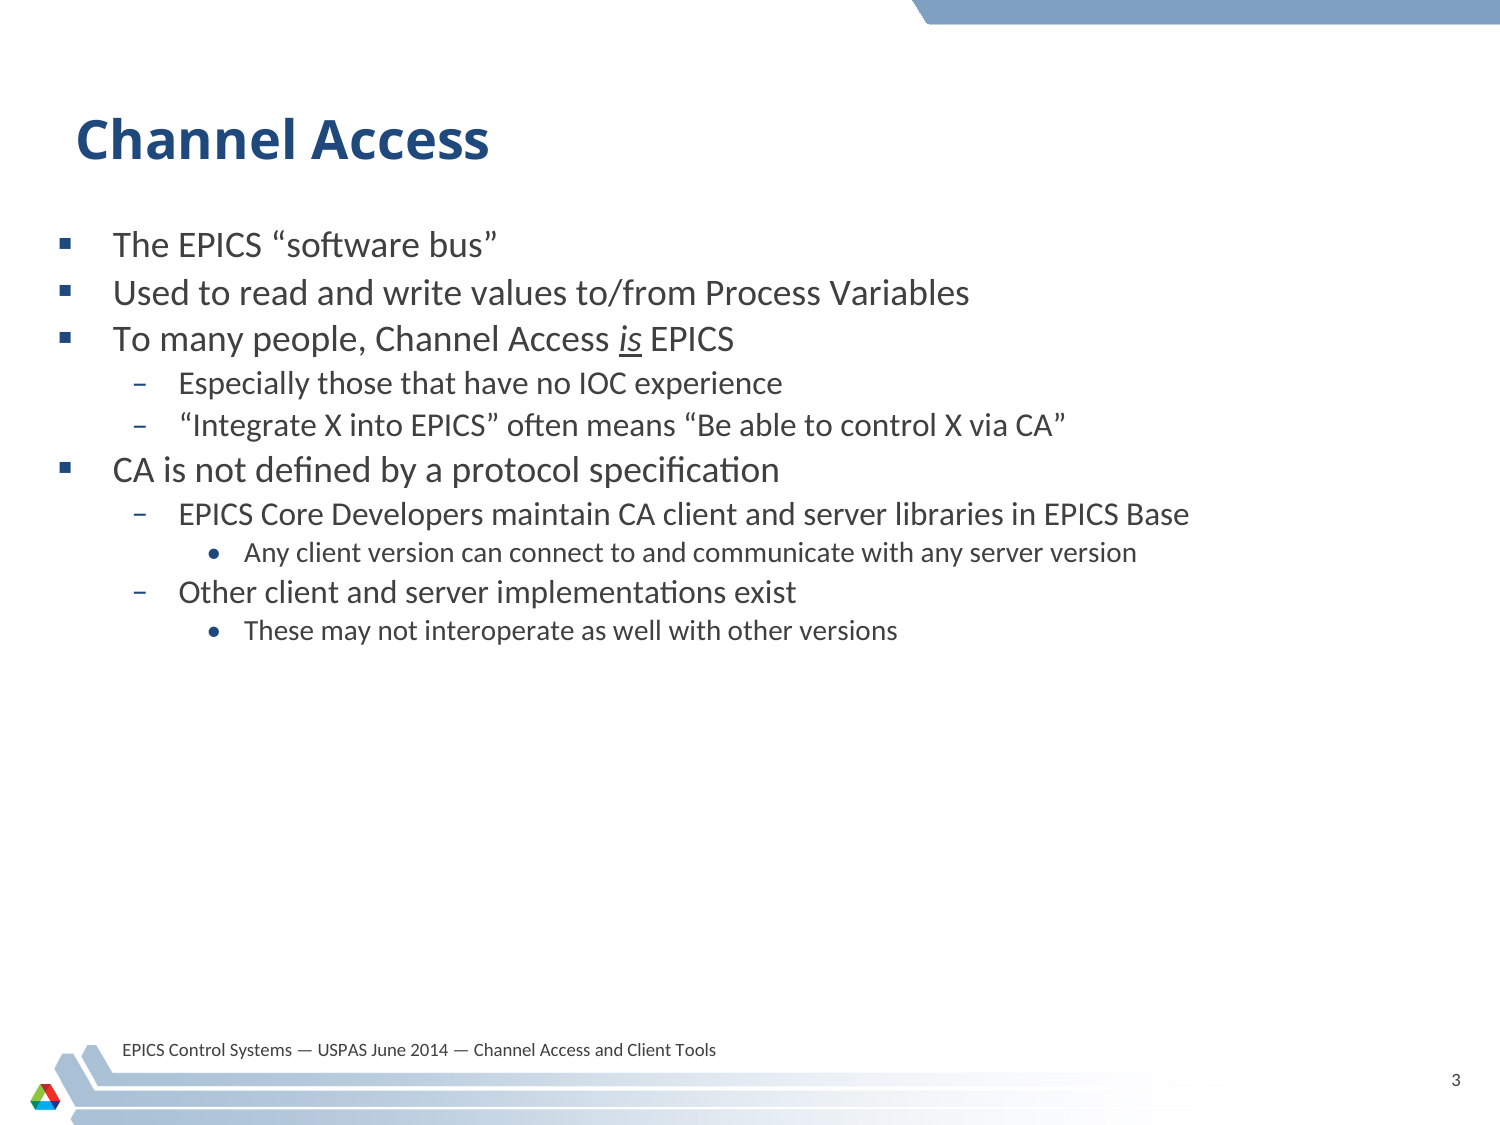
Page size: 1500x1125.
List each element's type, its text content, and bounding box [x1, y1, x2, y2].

title Channel Access [75, 45, 1426, 233]
picture [0, 1037, 1500, 1125]
picture [0, 0, 1500, 26]
list The EPICS “software bus” Used to read and write values to/from Process Variables To many people, Channel Access is EPICS Especially those that have no IOC experience “Integrate X into EPICS” often means “Be able to control X via CA” CA is not defined by a protocol specification EPICS Core Developers maintain CA client and server libraries in EPICS Base Any client version can connect to and communicate with any server version Other client and server implementations exist These may not interoperate as well with other versions [56, 229, 1359, 725]
